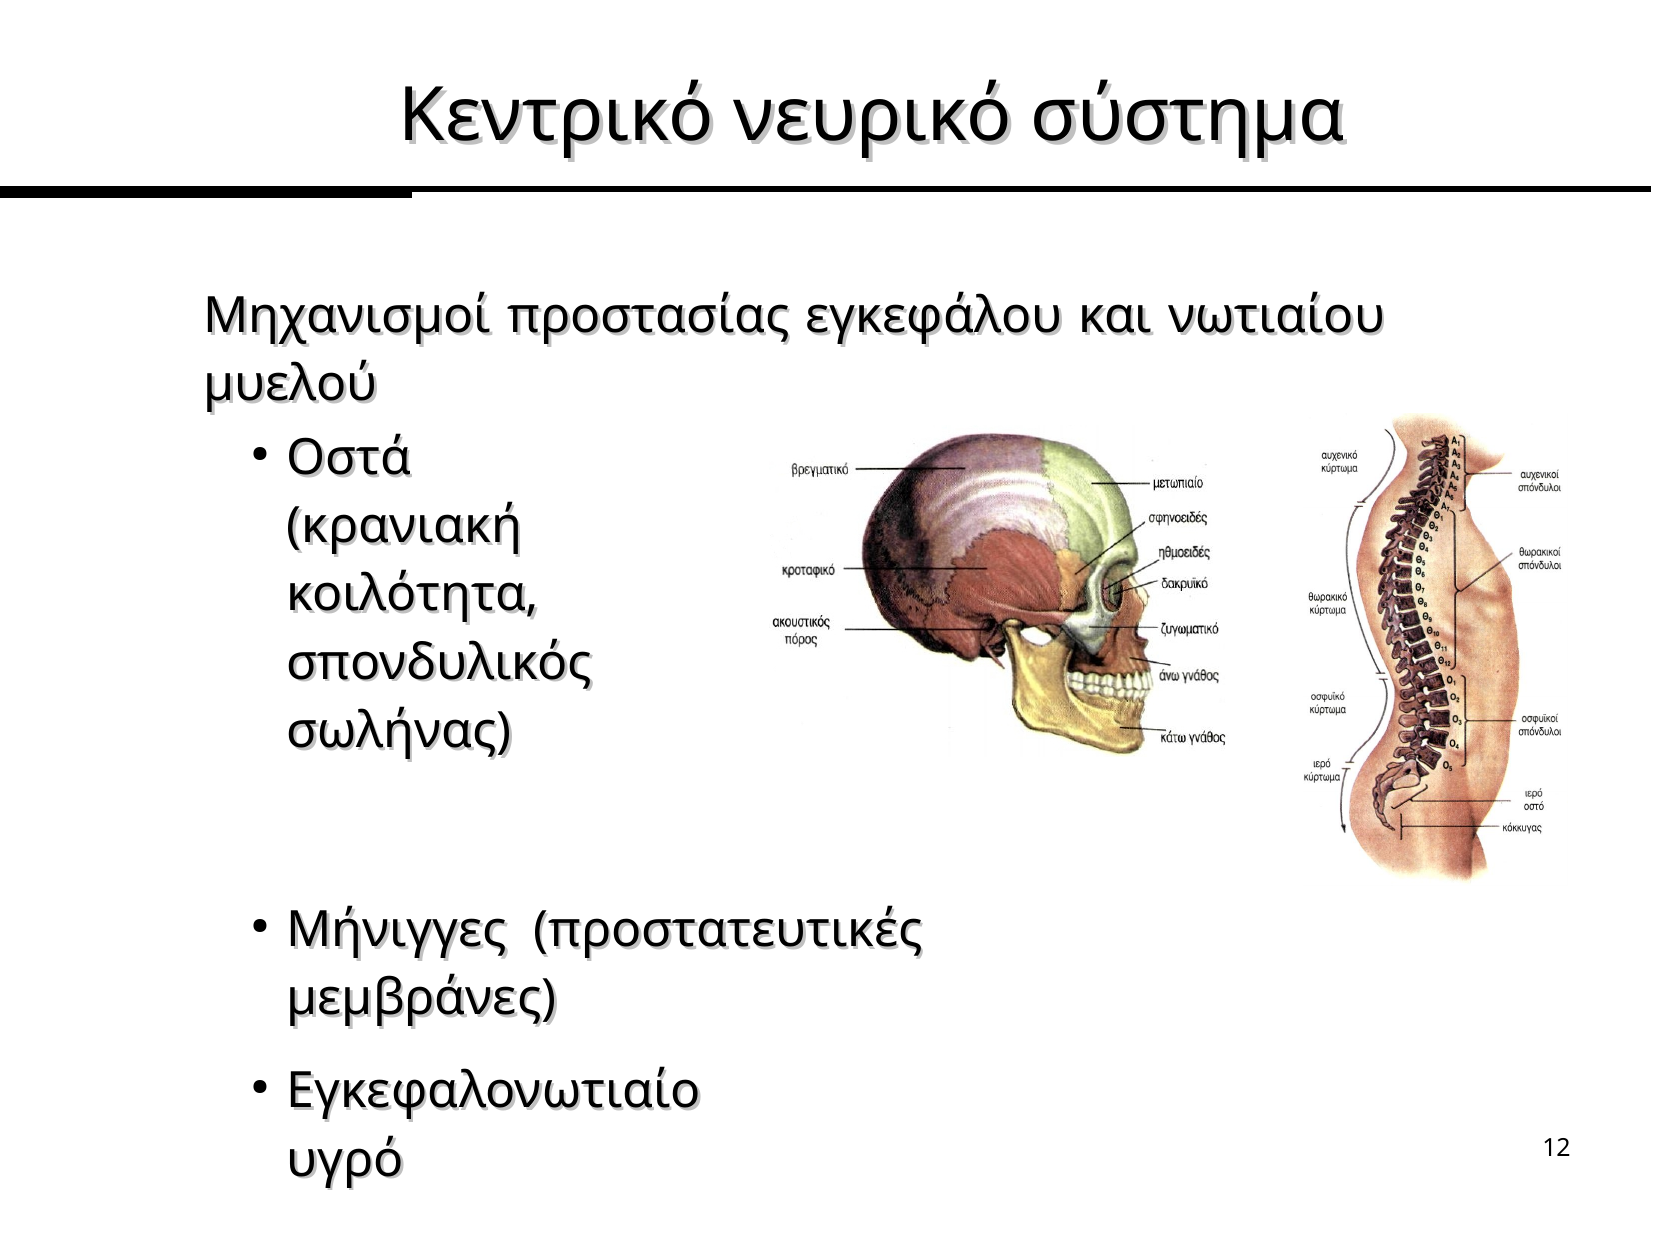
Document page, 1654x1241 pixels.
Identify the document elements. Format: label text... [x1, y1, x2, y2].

text_box Μήνιγγες (προστατευτικές μεμβράνες) [236, 885, 1143, 961]
text_box Οστά (κρανιακή κοιλότητα, σπονδυλικός σωλήνας) [236, 413, 662, 670]
text_box Κεντρικό νευρικό σύστημα [383, 52, 1288, 158]
text_box Εγκεφαλονωτιαίο υγρό [236, 1046, 827, 1123]
picture [769, 425, 1229, 757]
picture [1303, 413, 1568, 886]
text_box Μηχανισμοί προστασίας εγκεφάλου και νωτιαίου μυελού [188, 271, 1465, 347]
